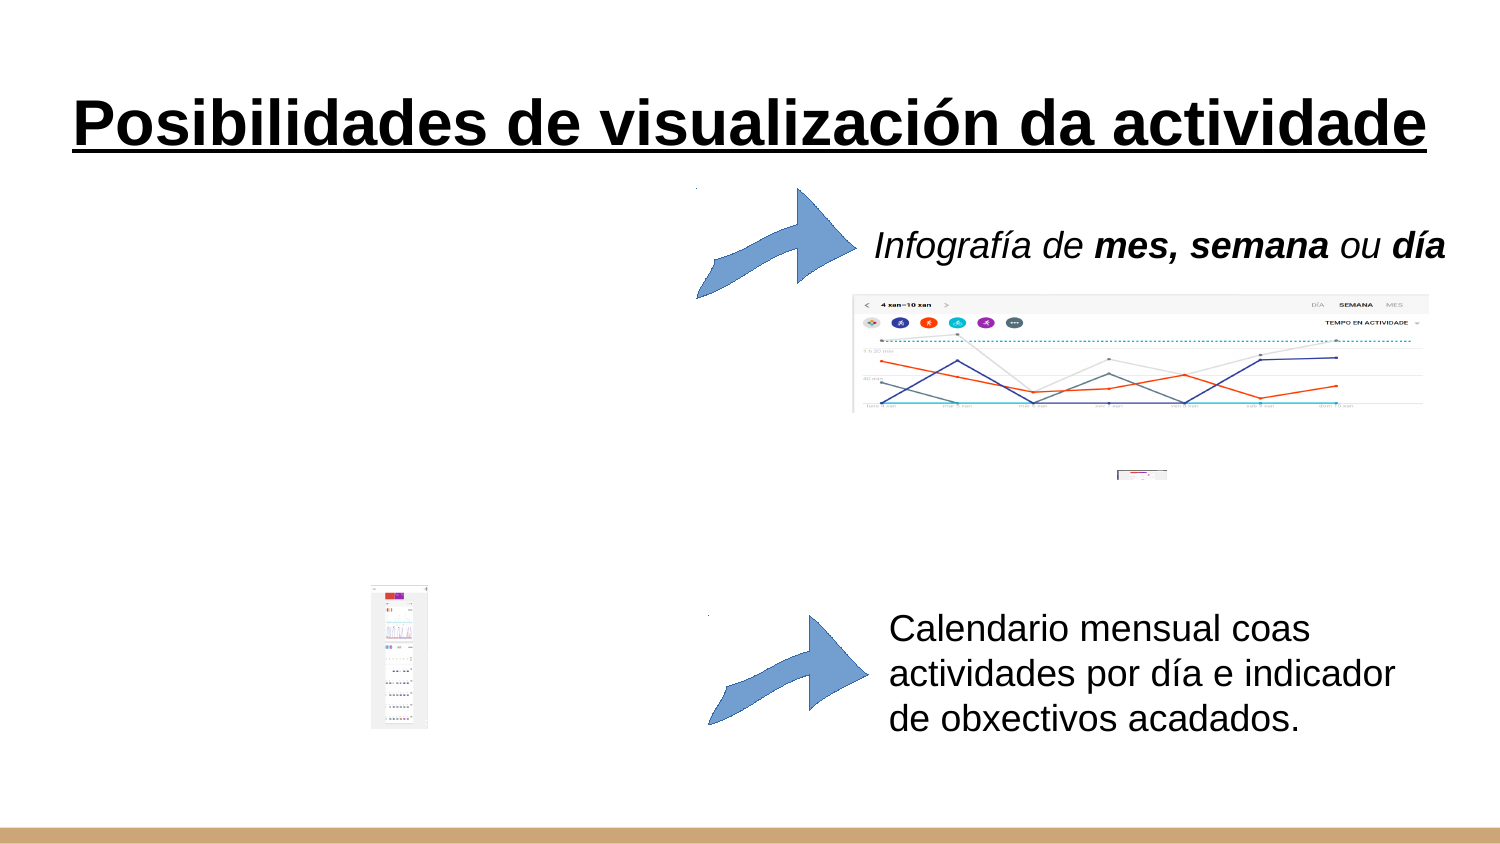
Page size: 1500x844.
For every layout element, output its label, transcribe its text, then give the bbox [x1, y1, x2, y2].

text_box Calendario mensual coas actividades por día e indicador de obxectivos acadados. [873, 596, 1453, 738]
text_box [708, 615, 869, 725]
picture [54, 200, 745, 775]
text_box Posibilidades de visualización da actividade [51, 51, 1449, 189]
text_box [696, 188, 857, 299]
picture [838, 294, 1442, 561]
text_box Infografía de mes, semana ou día [858, 213, 1465, 284]
